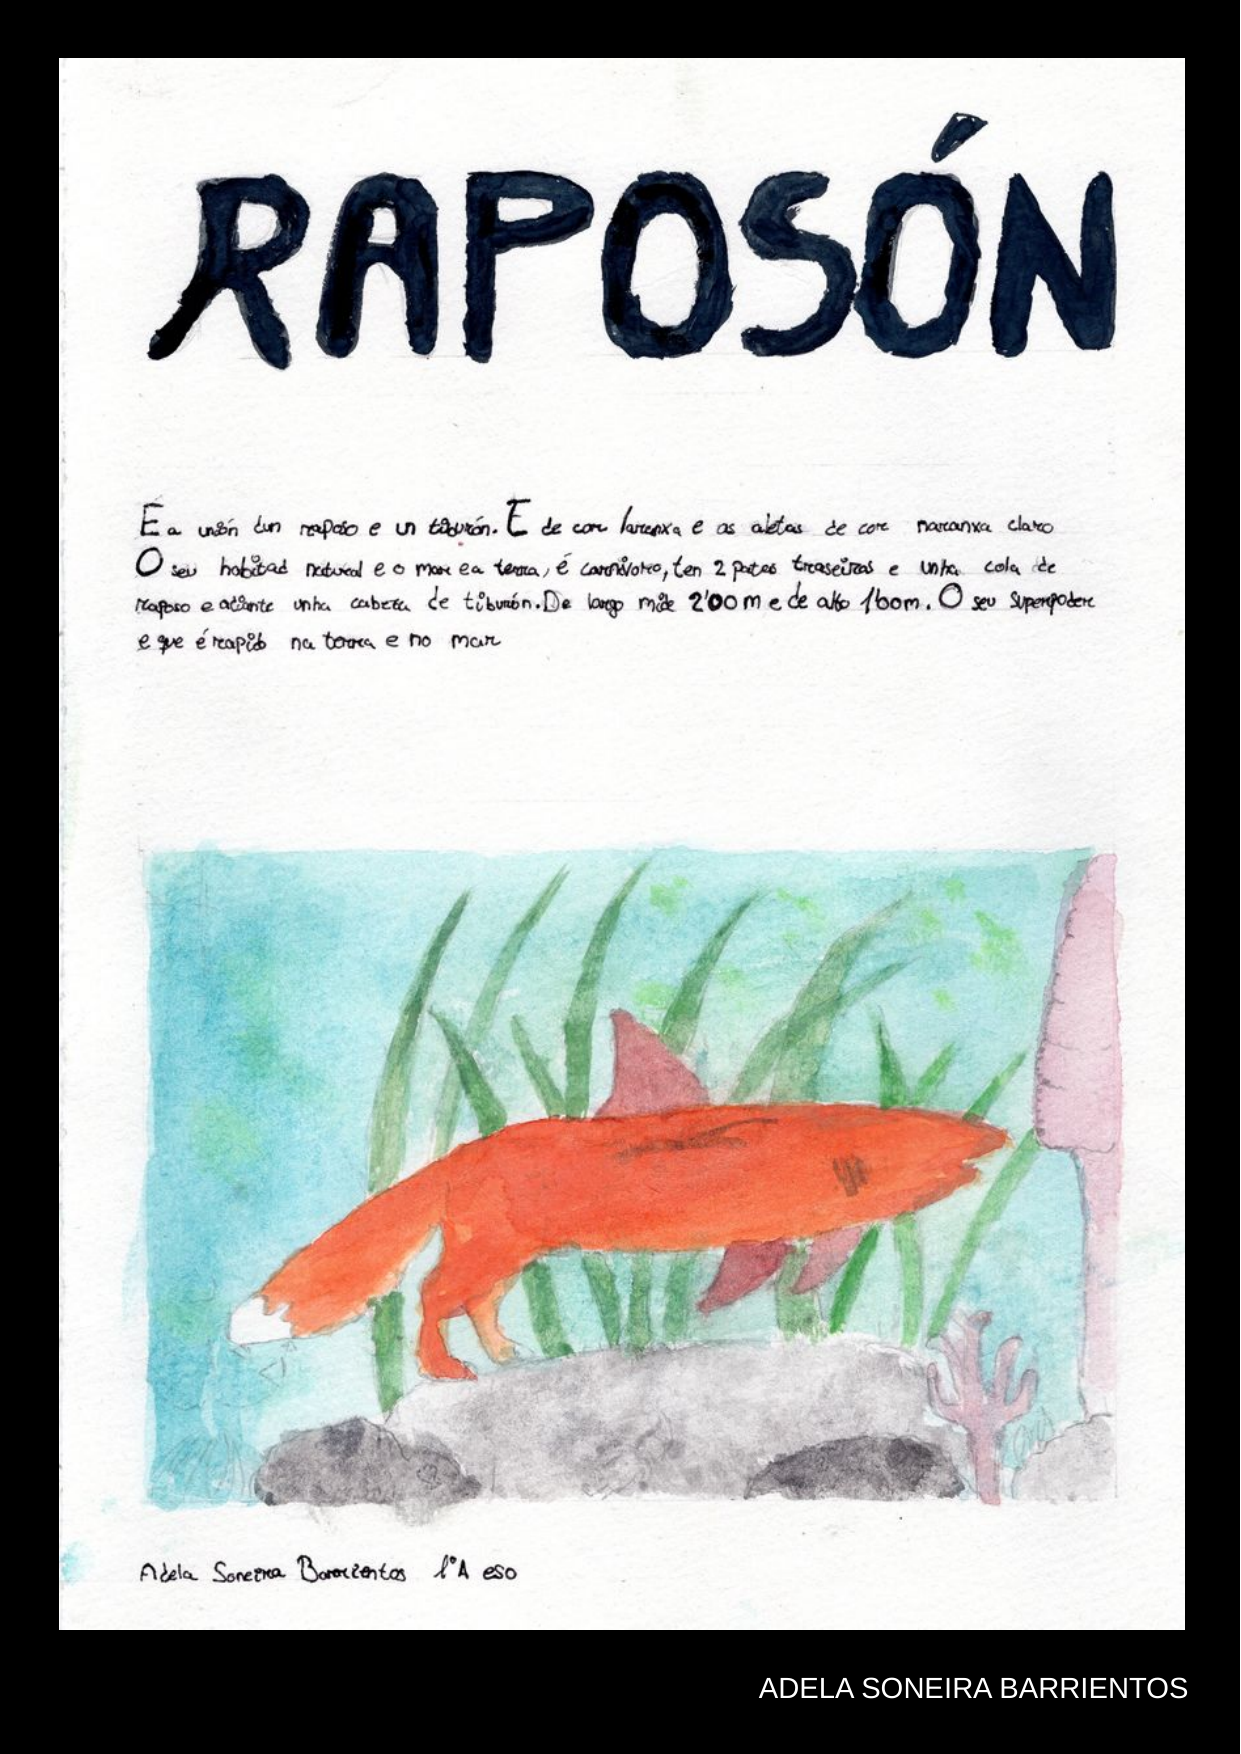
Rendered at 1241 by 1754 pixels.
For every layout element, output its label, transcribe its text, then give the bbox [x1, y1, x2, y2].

picture [59, 58, 1185, 1630]
text_box ADELA SONEIRA BARRIENTOS [744, 1665, 1211, 1725]
